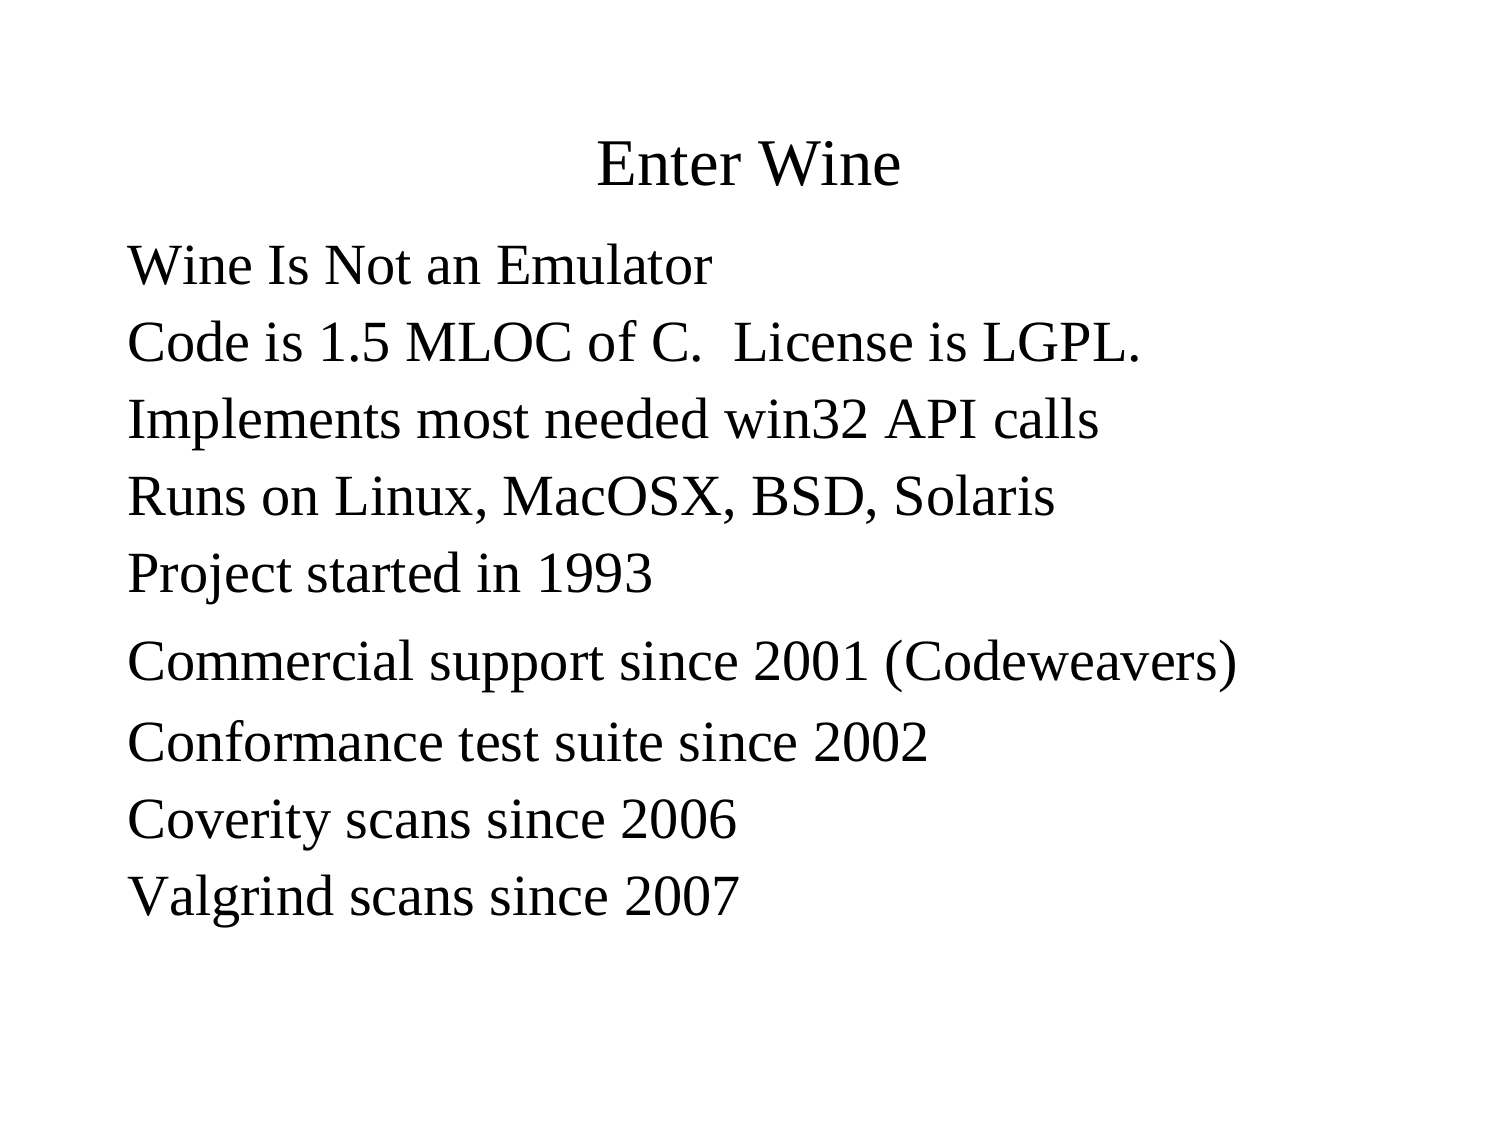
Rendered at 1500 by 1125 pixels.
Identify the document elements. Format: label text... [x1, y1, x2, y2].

title Enter Wine [112, 99, 1388, 224]
list Wine Is Not an Emulator Code is 1.5 MLOC of C. License is LGPL. Implements most needed win32 API calls Runs on Linux, MacOSX, BSD, Solaris Project started in 1993 Commercial support since 2001 (Codeweavers)‏ Conformance test suite since 2002 Coverity scans since 2006 Valgrind scans since 2007 [112, 224, 1388, 1053]
